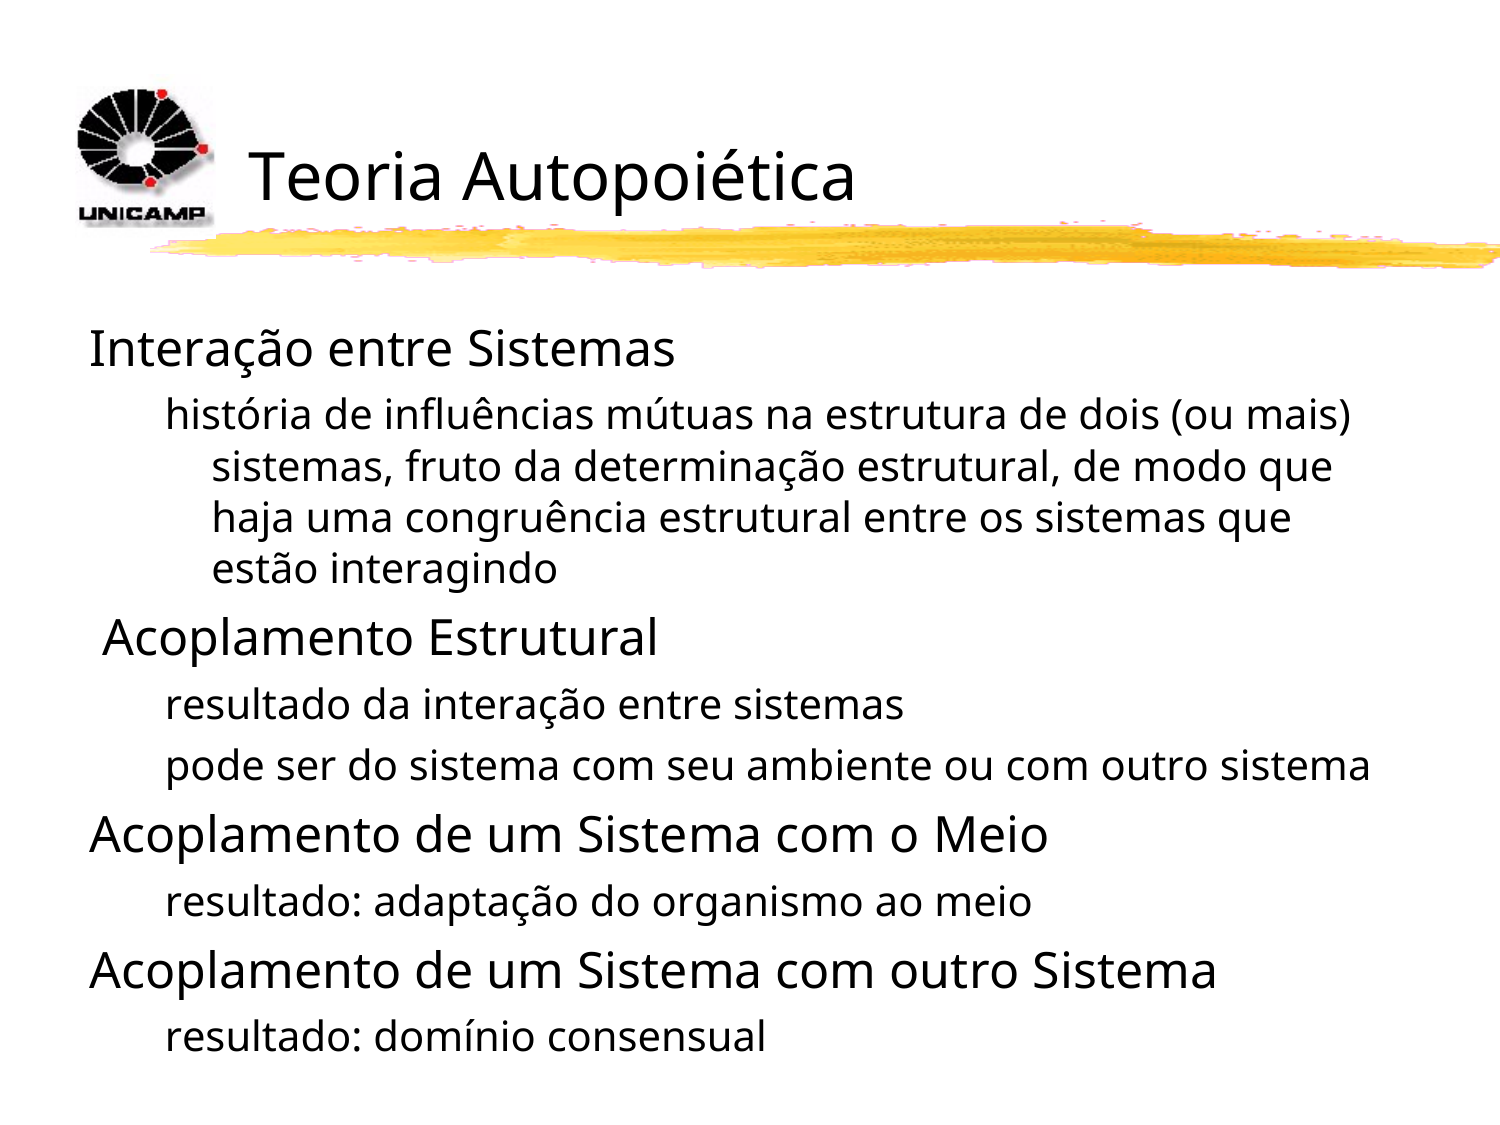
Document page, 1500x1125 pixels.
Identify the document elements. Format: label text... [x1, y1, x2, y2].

title Teoria Autopoiética [233, 37, 1434, 225]
list Interação entre Sistemas história de influências mútuas na estrutura de dois (ou mais) sistemas, fruto da determinação estrutural, de modo que haja uma congruência estrutural entre os sistemas que estão interagindo Acoplamento Estrutural resultado da interação entre sistemas pode ser do sistema com seu ambiente ou com outro sistema Acoplamento de um Sistema com o Meio resultado: adaptação do organismo ao meio Acoplamento de um Sistema com outro Sistema resultado: domínio consensual [74, 309, 1417, 994]
picture [75, 74, 1500, 279]
